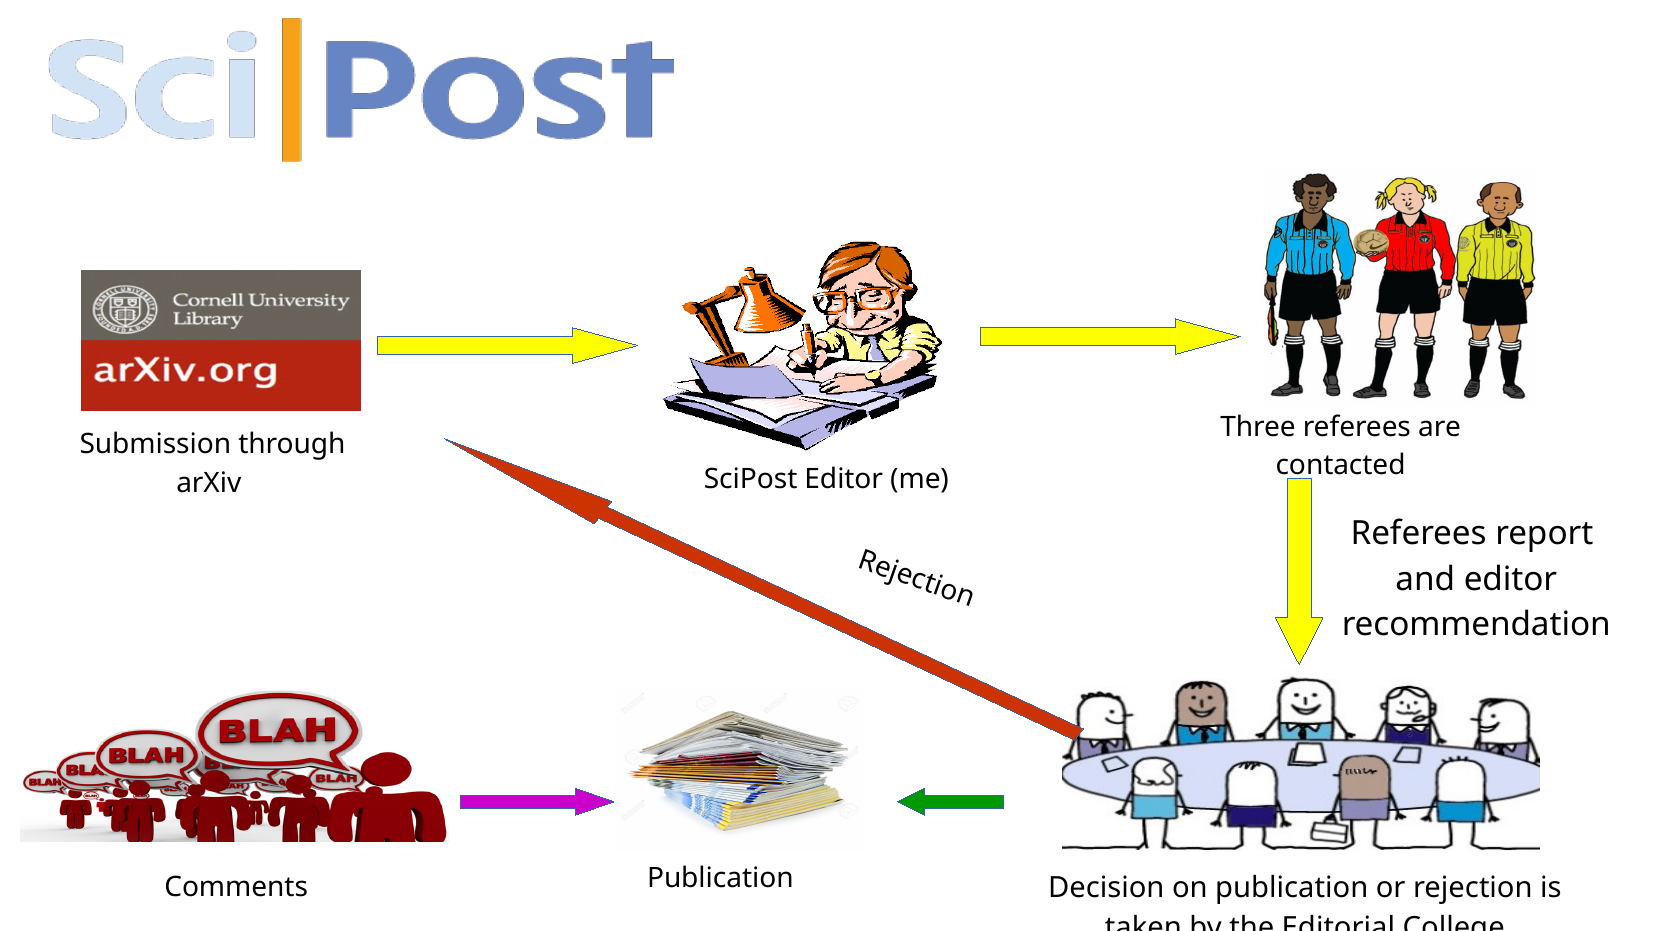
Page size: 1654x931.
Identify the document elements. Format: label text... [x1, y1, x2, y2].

text_box Referees report and editor recommendation [1312, 501, 1654, 617]
text_box [460, 788, 614, 816]
text_box Decision on publication or rejection is taken by the Editorial College [1015, 859, 1595, 931]
text_box [444, 438, 1084, 741]
text_box Comments [59, 859, 414, 905]
text_box Three referees are contacted [1145, 398, 1536, 479]
picture [1260, 168, 1536, 398]
text_box Publication [543, 850, 898, 897]
picture [48, 17, 674, 162]
picture [662, 239, 944, 451]
text_box Rejection [749, 496, 1087, 654]
text_box SciPost Editor (me) [631, 451, 1022, 498]
picture [81, 270, 361, 411]
picture [1062, 646, 1540, 851]
text_box Submission through arXiv [17, 416, 408, 497]
text_box [1275, 478, 1323, 665]
picture [20, 684, 449, 842]
text_box [897, 788, 1004, 816]
text_box [377, 327, 638, 364]
picture [614, 688, 866, 851]
text_box [980, 318, 1241, 355]
